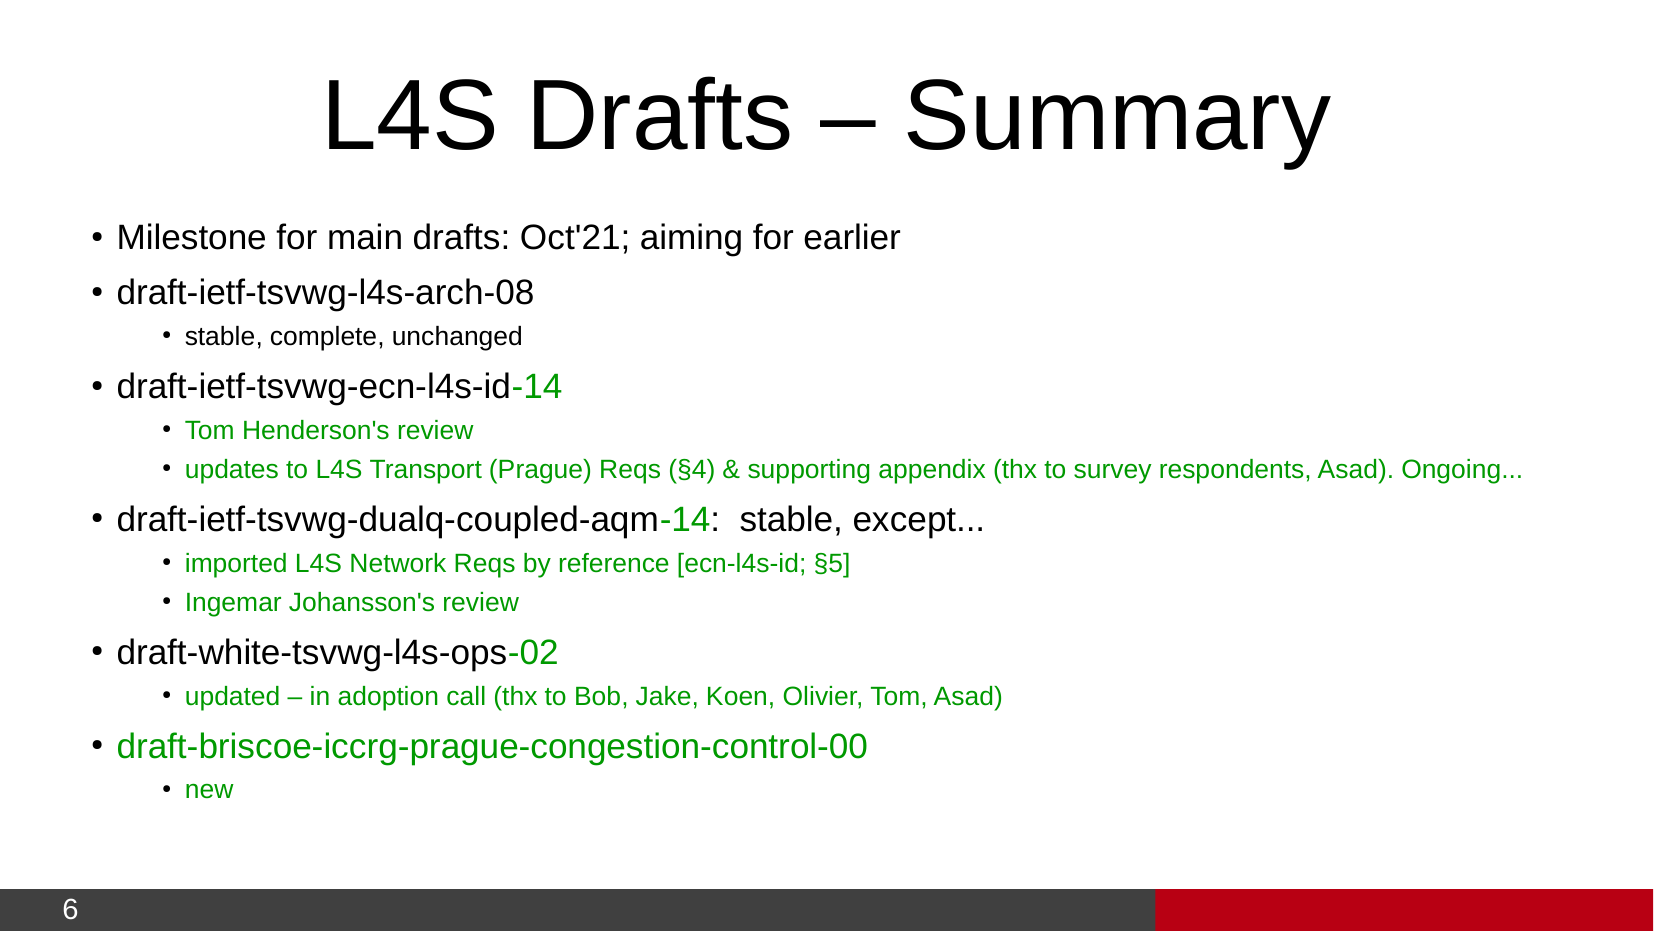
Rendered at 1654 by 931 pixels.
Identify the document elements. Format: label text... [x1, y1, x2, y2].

list Milestone for main drafts: Oct'21; aiming for earlier draft-ietf-tsvwg-l4s-arch-08 stable, complete, unchanged draft-ietf-tsvwg-ecn-l4s-id-14 Tom Henderson's review updates to L4S Transport (Prague) Reqs (§4) & supporting appendix (thx to survey respondents, Asad). Ongoing... draft-ietf-tsvwg-dualq-coupled-aqm-14: stable, except... imported L4S Network Reqs by reference [ecn-l4s-id; §5] Ingemar Johansson's review draft-white-tsvwg-l4s-ops-02 updated – in adoption call (thx to Bob, Jake, Koen, Olivier, Tom, Asad) draft-briscoe-iccrg-prague-congestion-control-00 new [82, 217, 1571, 808]
title L4S Drafts – Summary [82, 37, 1571, 193]
